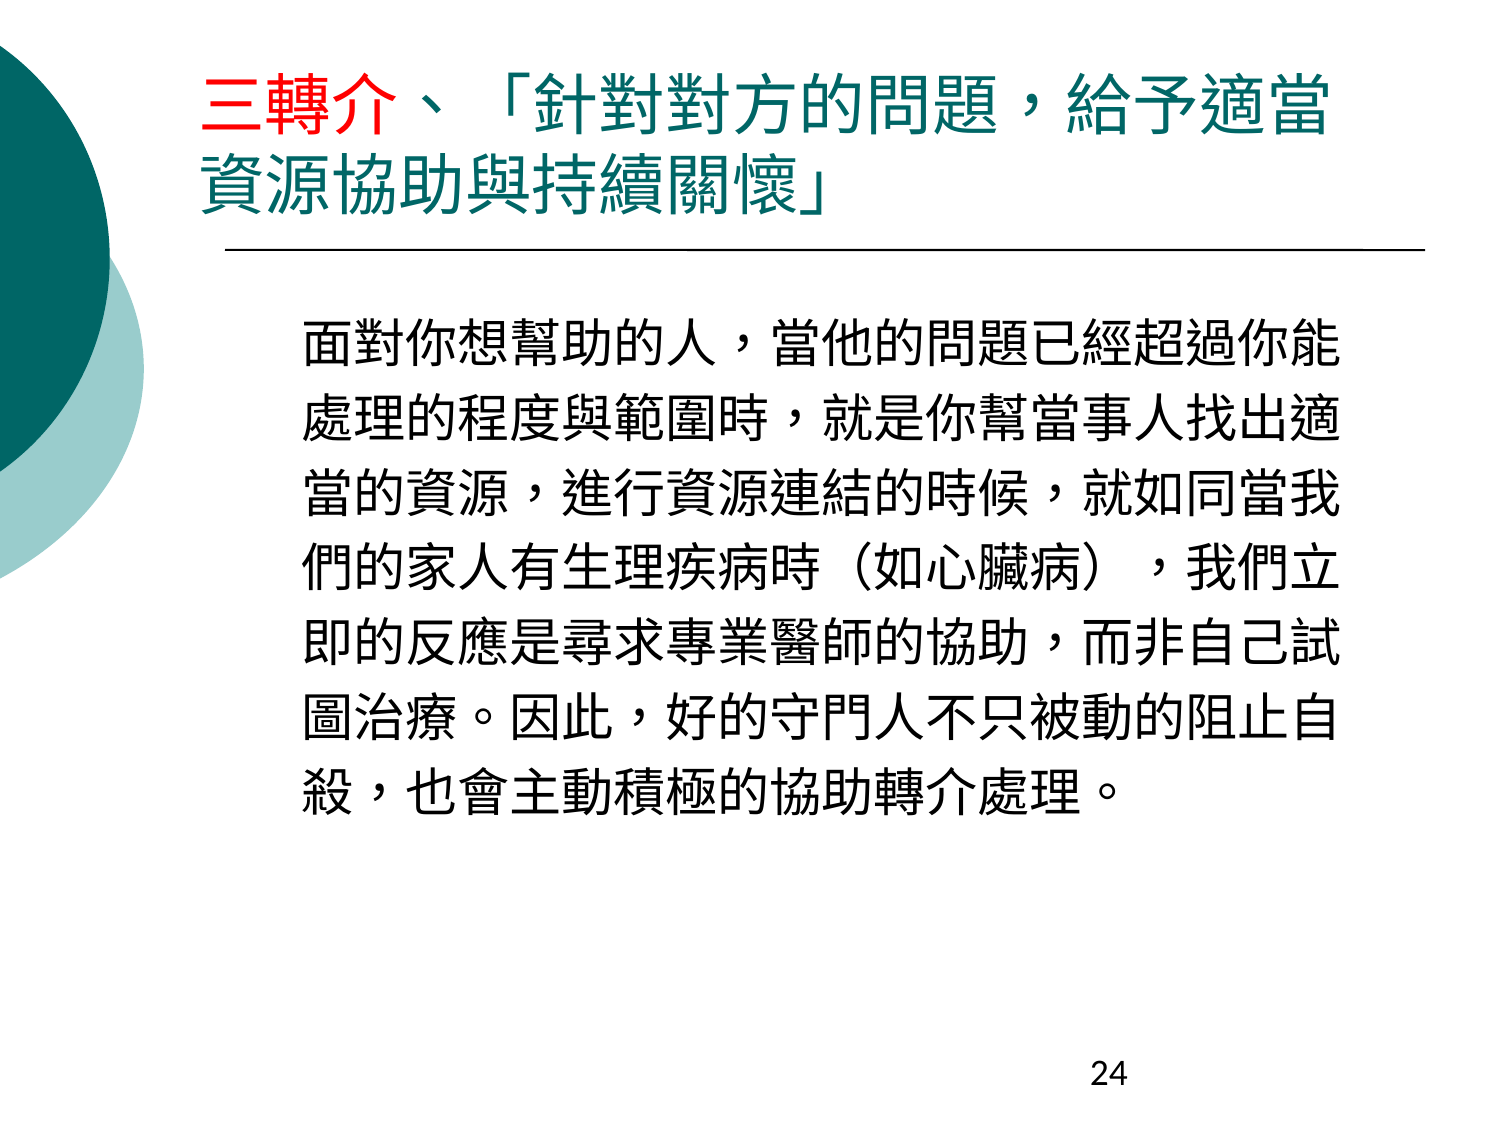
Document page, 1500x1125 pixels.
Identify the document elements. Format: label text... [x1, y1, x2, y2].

text_box 24 [1074, 1025, 1426, 1101]
title 三轉介、「針對對方的問題，給予適當資源協助與持續關懷」 [183, 42, 1383, 231]
list 面對你想幫助的人，當他的問題已經超過你能 處理的程度與範圍時，就是你幫當事人找出適 當的資源，進行資源連結的時候，就如同當我 們的家人有生理疾病時（如心臟病），我們立 即的反應是尋求專業醫師的協助，而非自己試 圖治療。因此，好的守門人不只被動的阻止自 殺，也會主動積極的協助轉介處理。 [230, 302, 1377, 969]
